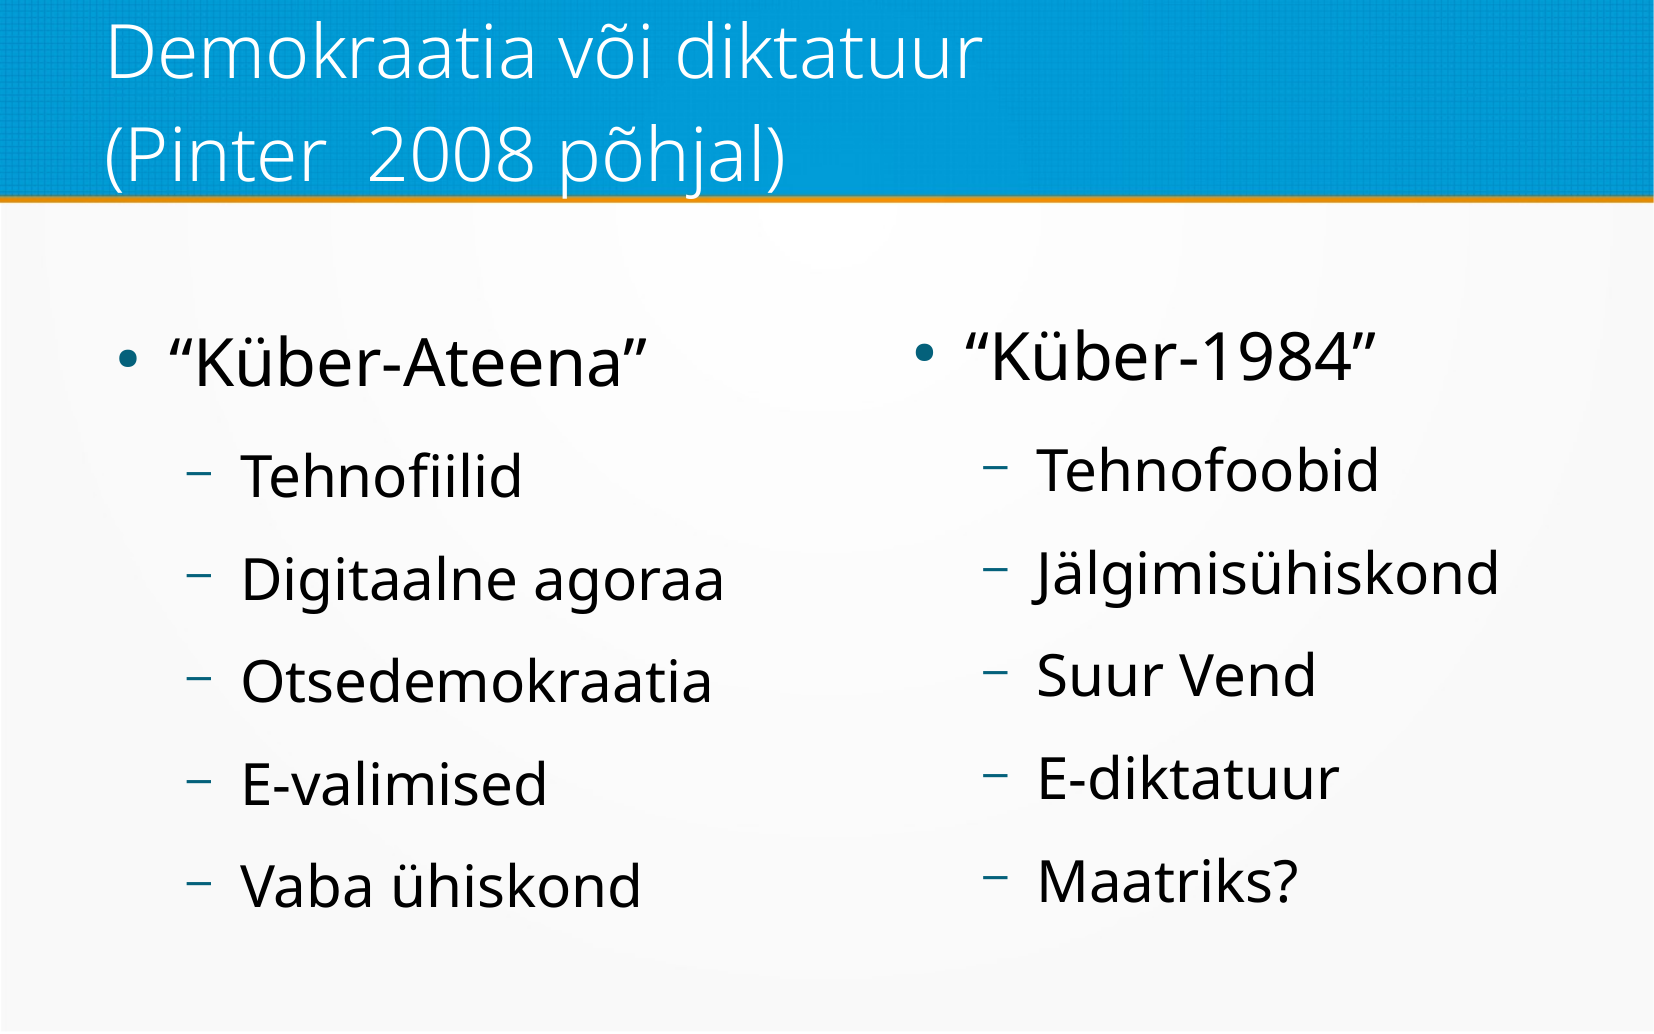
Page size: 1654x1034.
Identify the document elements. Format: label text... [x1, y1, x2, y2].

picture [0, 195, 1654, 1034]
title Demokraatia või diktatuur (Pinter 2008 põhjal) [104, 0, 1654, 204]
list “Küber-Ateena” Tehnofiilid Digitaalne agoraa Otsedemokraatia E-valimised Vaba ühiskond [98, 315, 804, 1034]
list “Küber-1984” Tehnofoobid Jälgimisühiskond Suur Vend E-diktatuur Maatriks? [894, 309, 1654, 1034]
